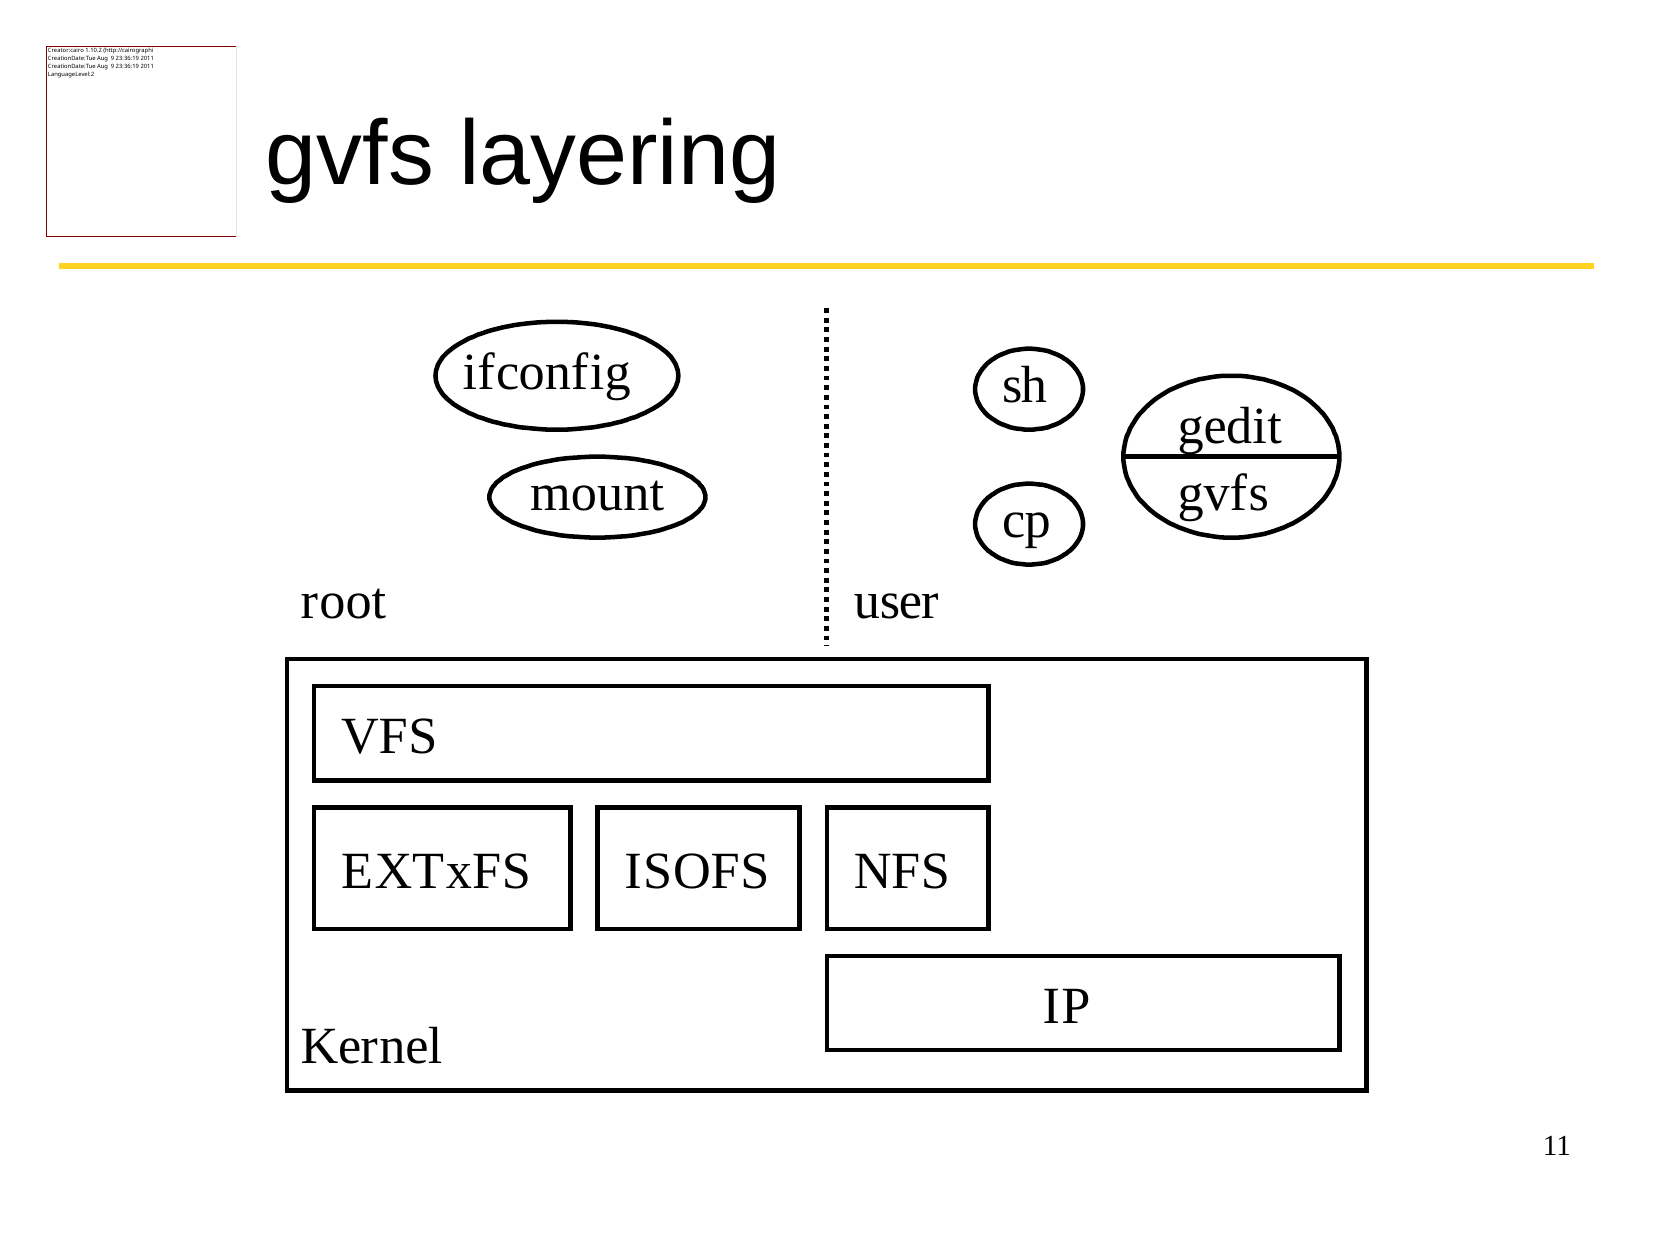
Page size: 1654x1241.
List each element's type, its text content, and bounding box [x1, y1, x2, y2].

title gvfs layering [265, 49, 1571, 257]
picture [269, 290, 1385, 1109]
